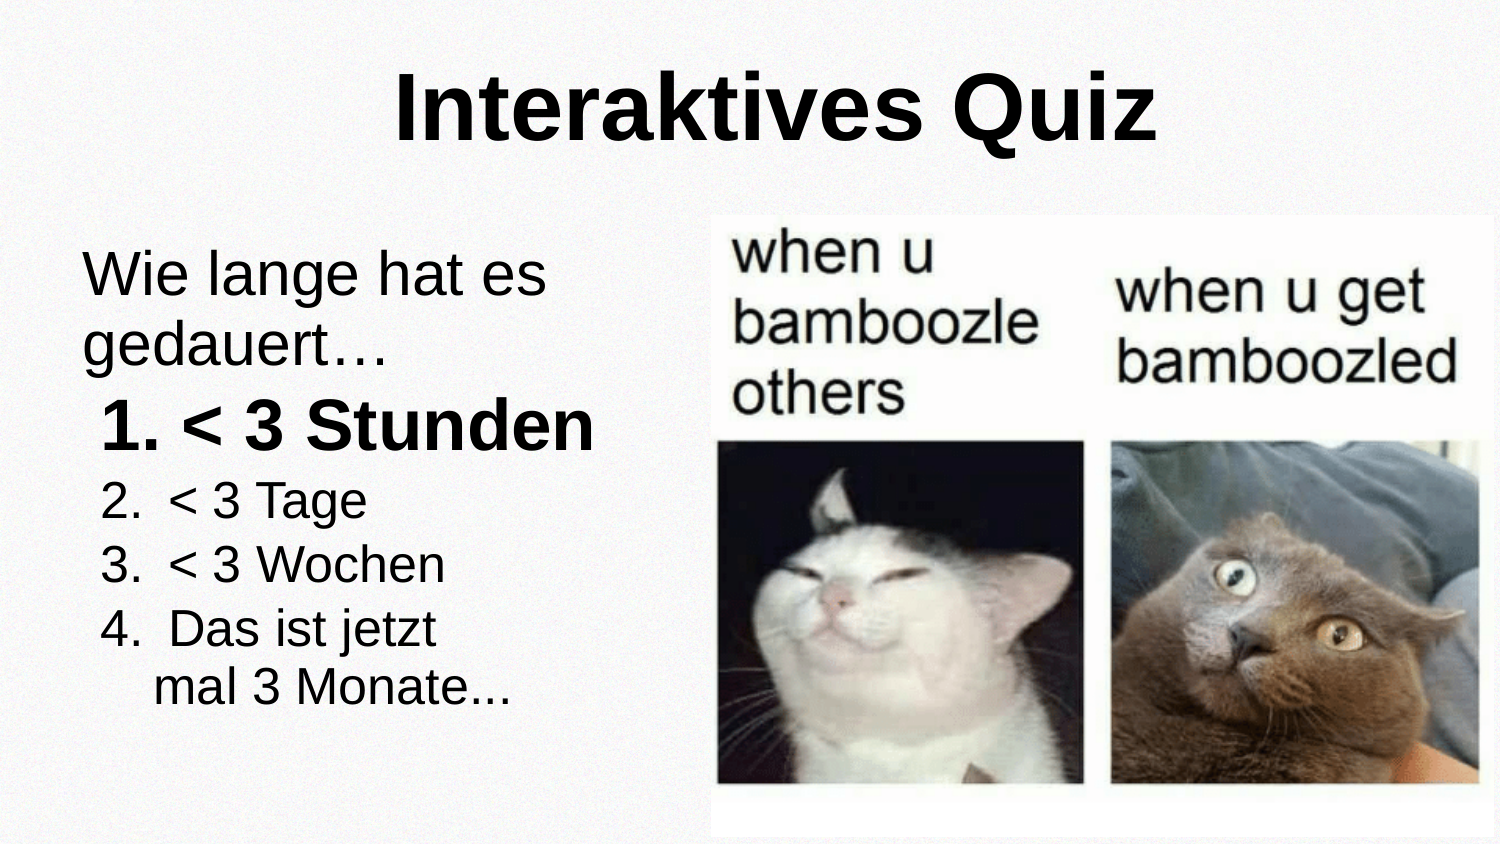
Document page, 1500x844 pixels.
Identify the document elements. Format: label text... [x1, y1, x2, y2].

list Wie lange hat es gedauert… < 3 Stunden < 3 Tage < 3 Wochen Das ist jetzt mal 3 Monate... [12, 238, 711, 766]
picture [0, 0, 1500, 844]
title Interaktives Quiz [189, 53, 1365, 161]
